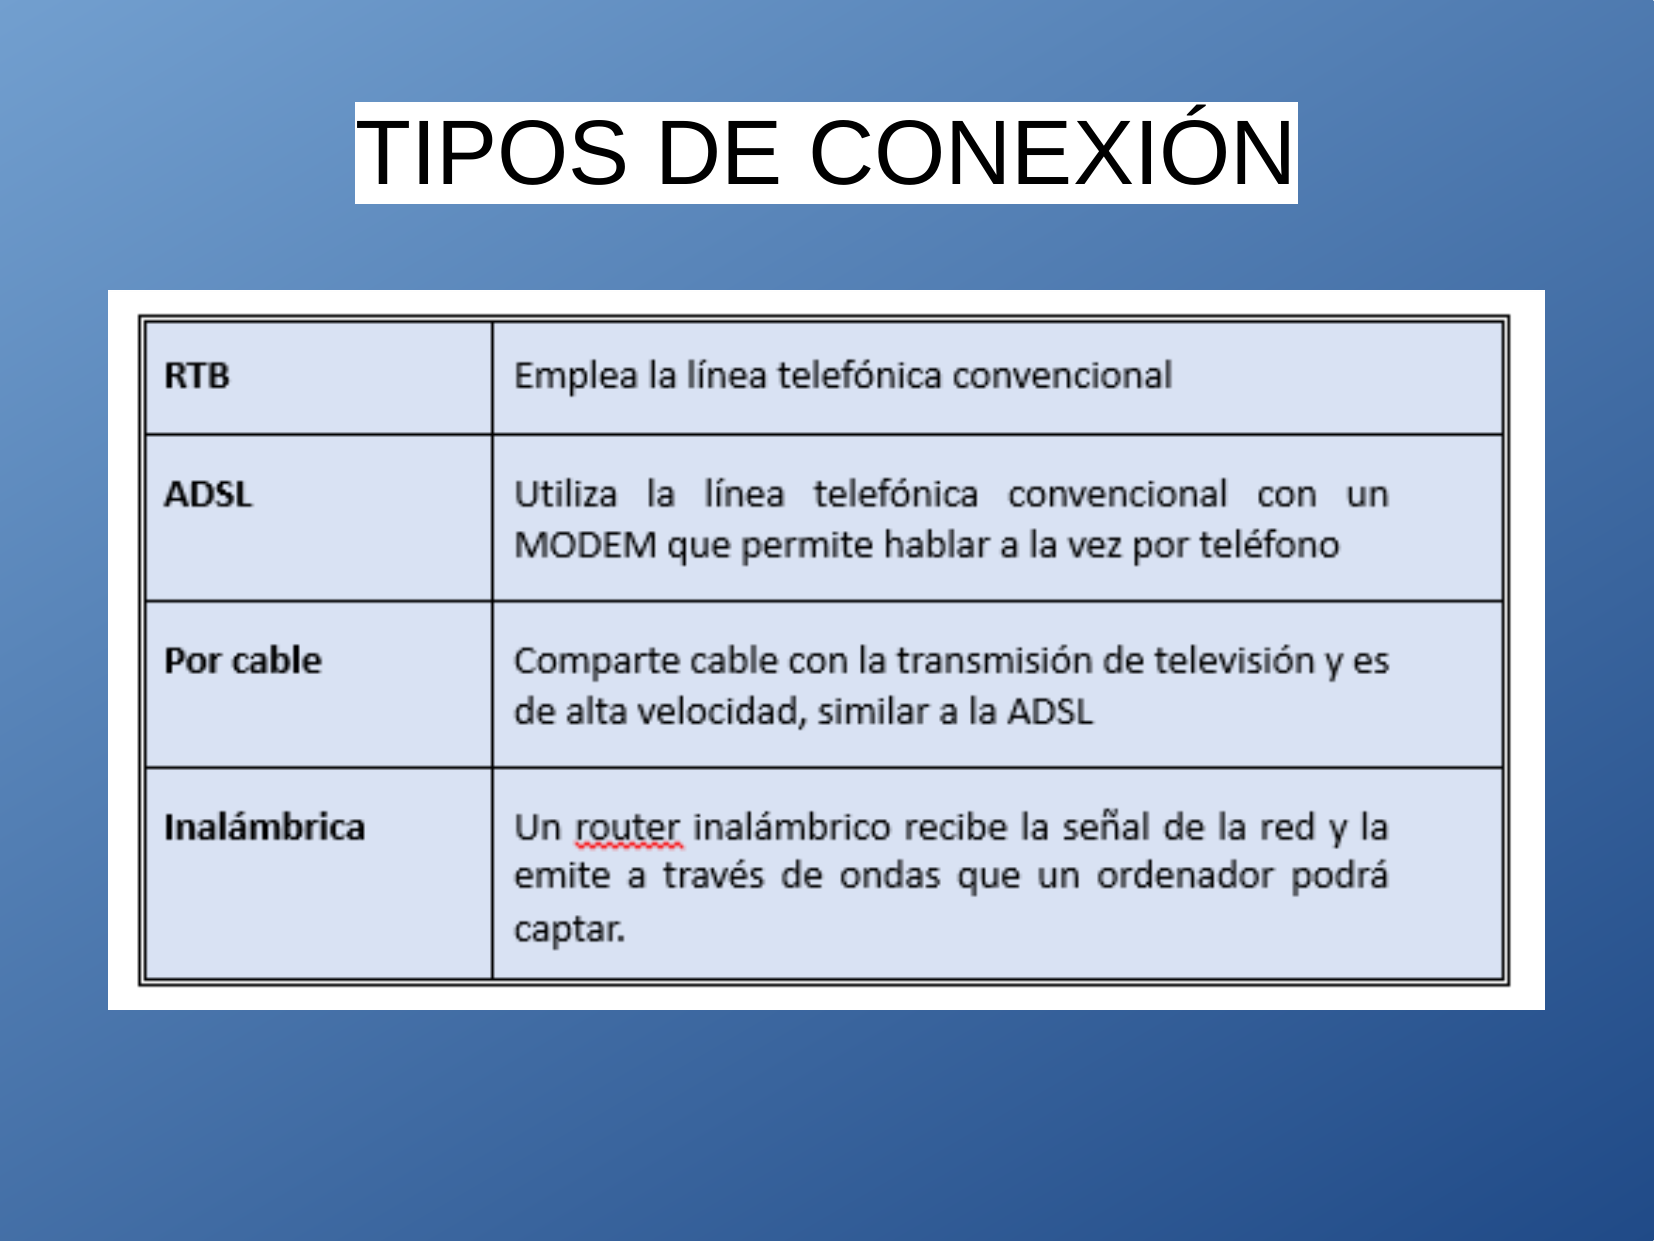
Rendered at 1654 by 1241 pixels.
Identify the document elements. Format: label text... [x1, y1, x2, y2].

title TIPOS DE CONEXIÓN [82, 49, 1571, 257]
picture [108, 290, 1545, 1010]
